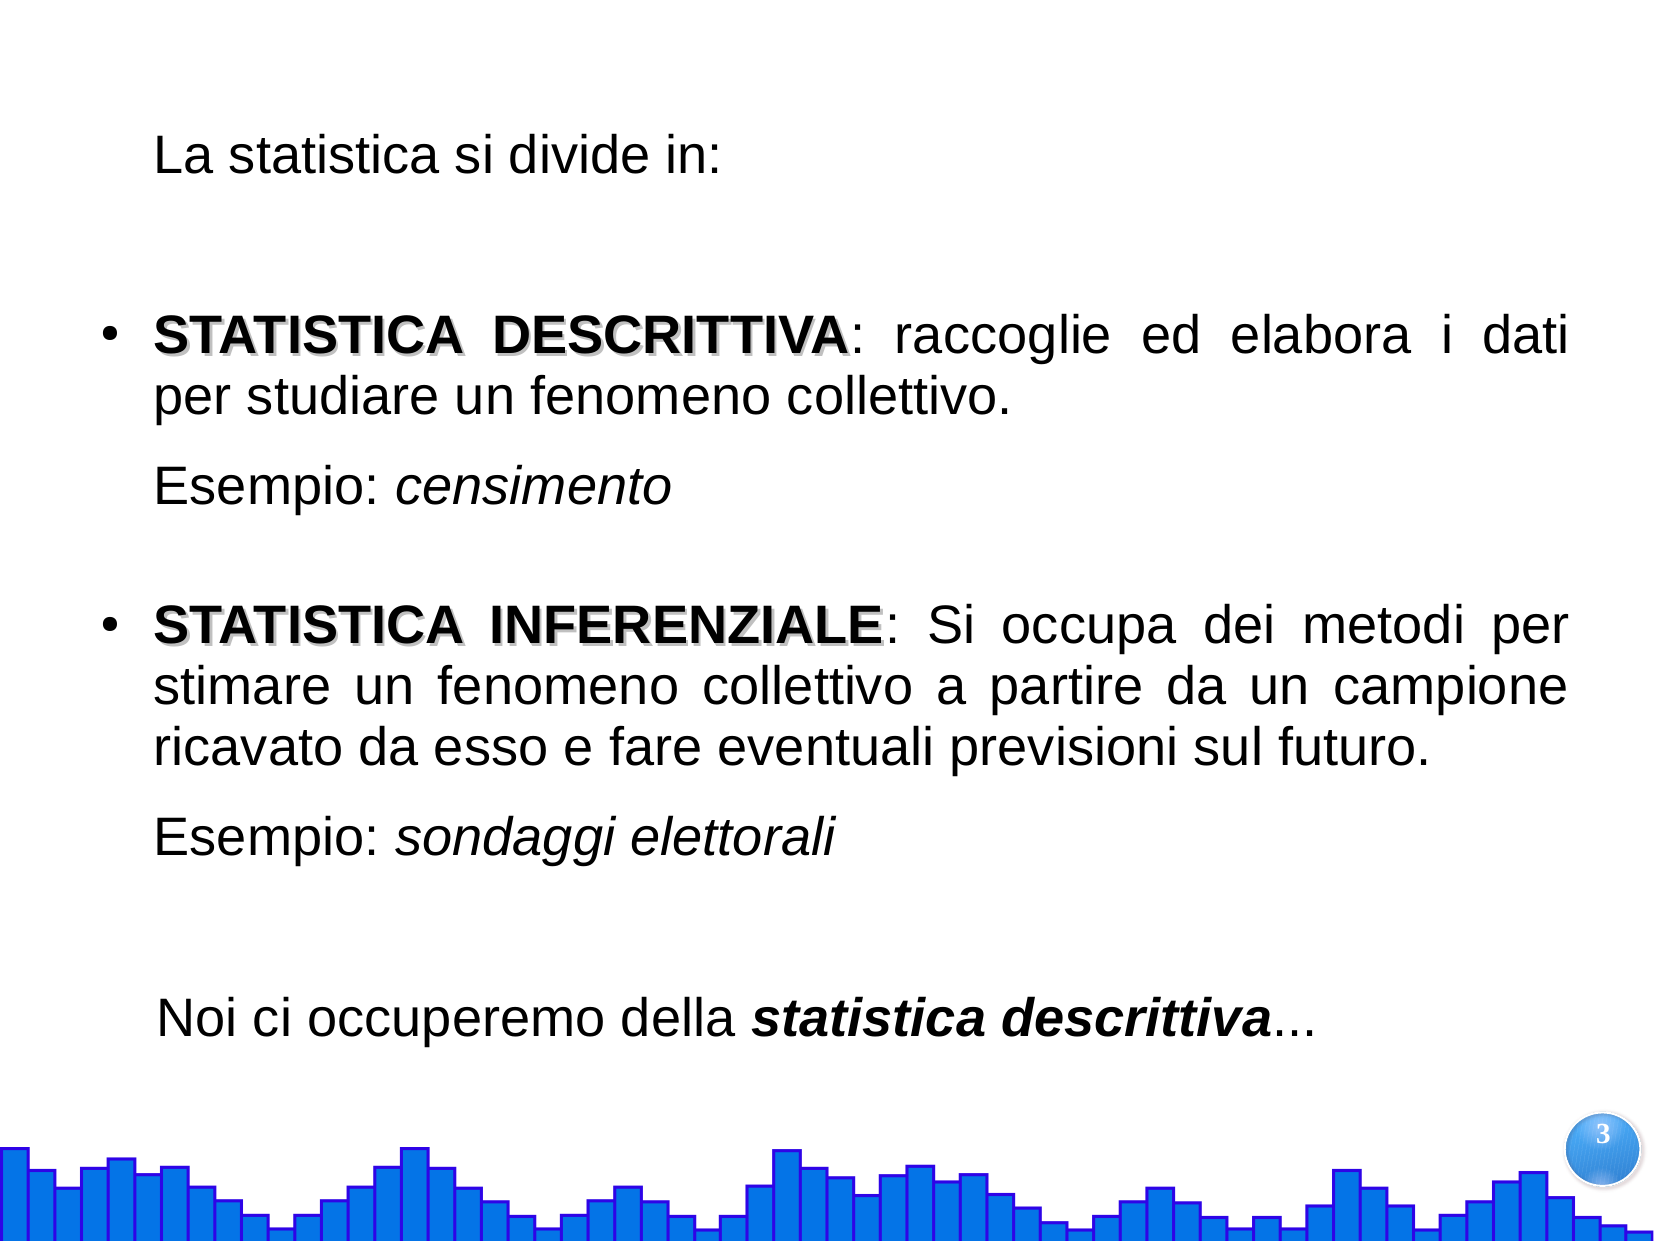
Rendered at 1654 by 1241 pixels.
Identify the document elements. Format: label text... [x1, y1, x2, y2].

picture [0, 1147, 1654, 1241]
list STATISTICA INFERENZIALE: Si occupa dei metodi per stimare un fenomeno collettivo a partire da un campione ricavato da esso e fare eventuali previsioni sul futuro. Esempio: sondaggi elettorali [82, 595, 1571, 939]
text_box Noi ci occuperemo della statistica descrittiva... [141, 980, 1571, 1056]
list La statistica si divide in: STATISTICA DESCRITTIVA: raccoglie ed elabora i dati per studiare un fenomeno collettivo. Esempio: censimento [82, 124, 1571, 567]
